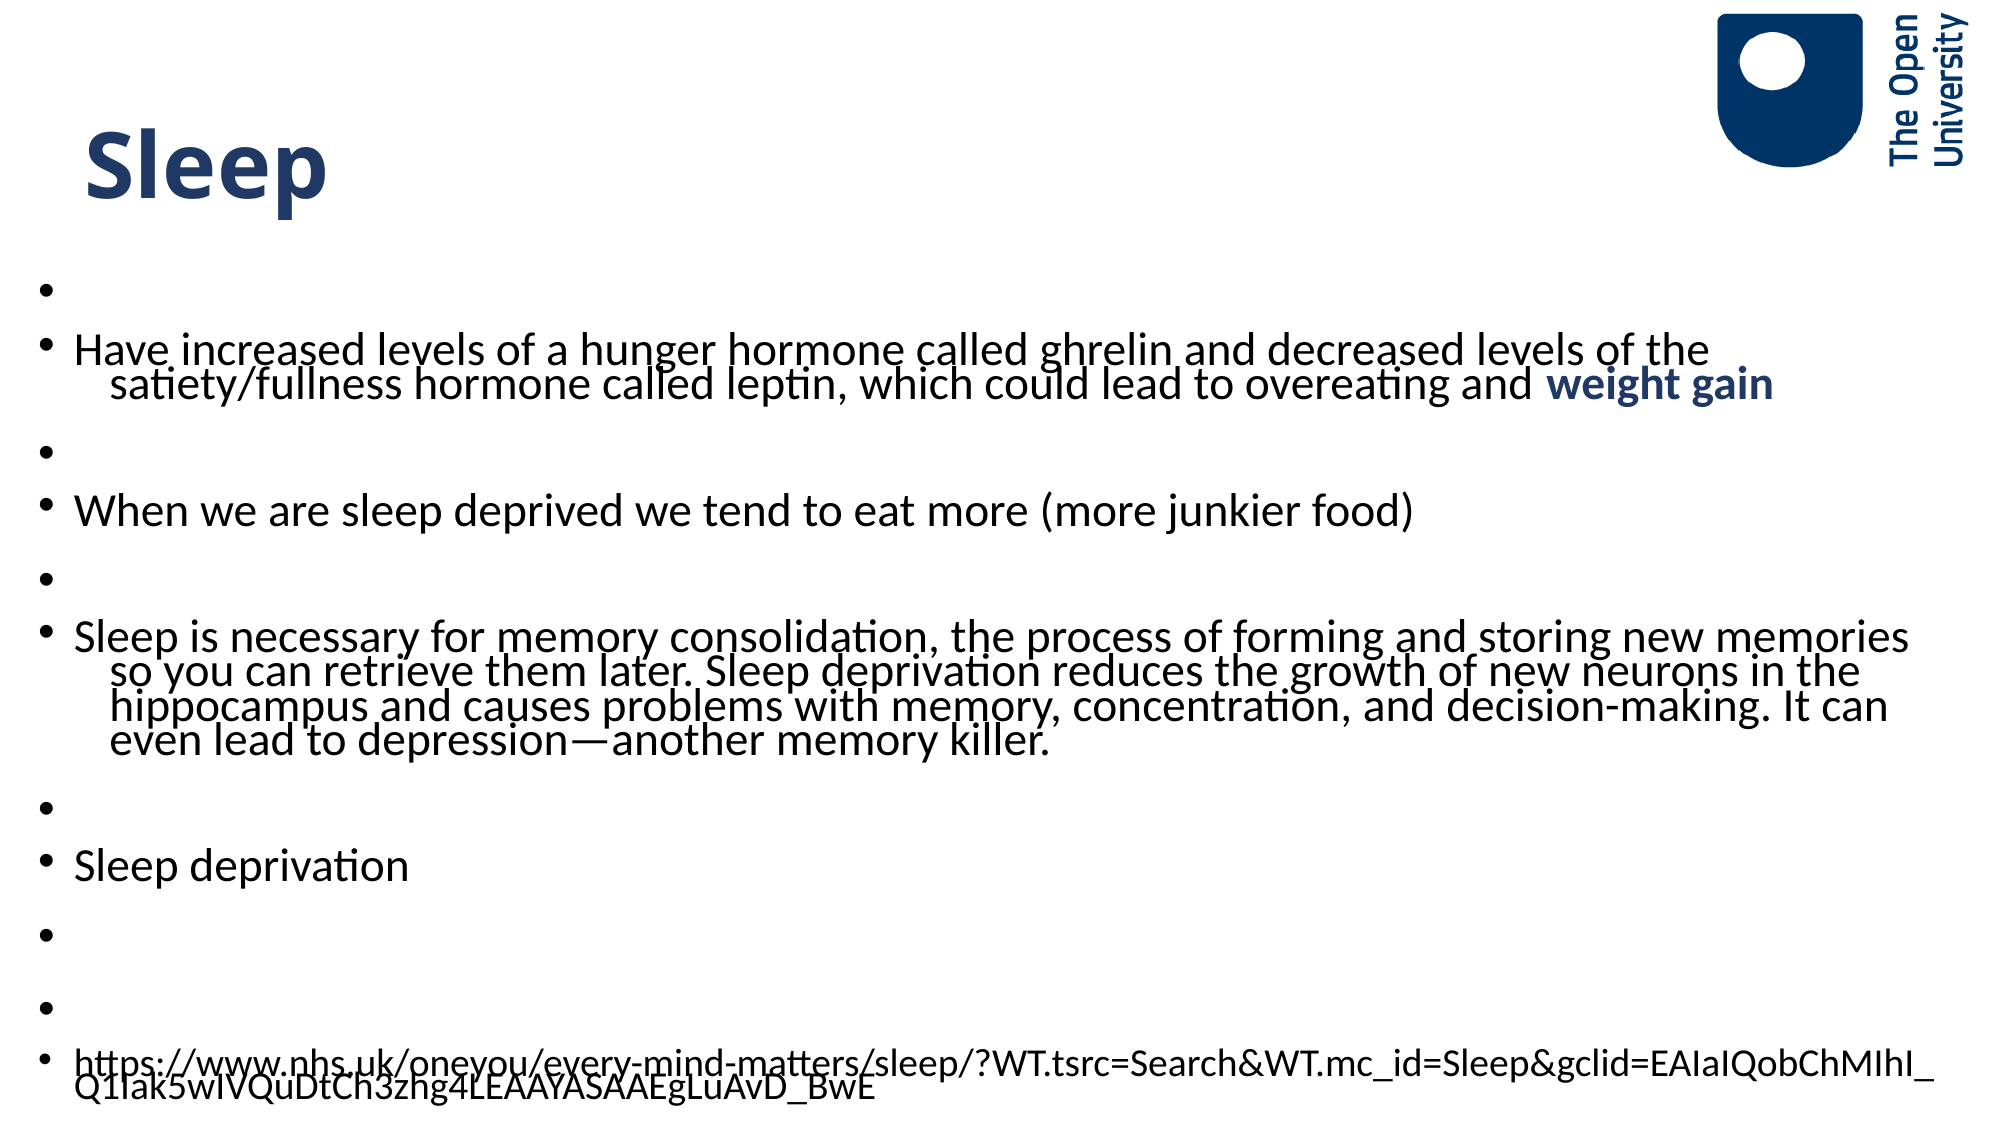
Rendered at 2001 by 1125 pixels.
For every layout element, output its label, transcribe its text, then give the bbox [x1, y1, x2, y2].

picture [1716, 10, 1971, 170]
list Have increased levels of a hunger hormone called ghrelin and decreased levels of the satiety/fullness hormone called leptin, which could lead to overeating and weight gain When we are sleep deprived we tend to eat more (more junkier food) Sleep is necessary for memory consolidation, the process of forming and storing new memories so you can retrieve them later. Sleep deprivation reduces the growth of new neurons in the hippocampus and causes problems with memory, concentration, and decision-making. It can even lead to depression—another memory killer. Sleep deprivation https://www.nhs.uk/oneyou/every-mind-matters/sleep/?WT.tsrc=Search&WT.mc_id=Sleep&gclid=EAIaIQobChMIhI_Q1Iak5wIVQuDtCh3zhg4LEAAYASAAEgLuAvD_BwE [23, 253, 1971, 1094]
title Sleep [69, 60, 1795, 253]
